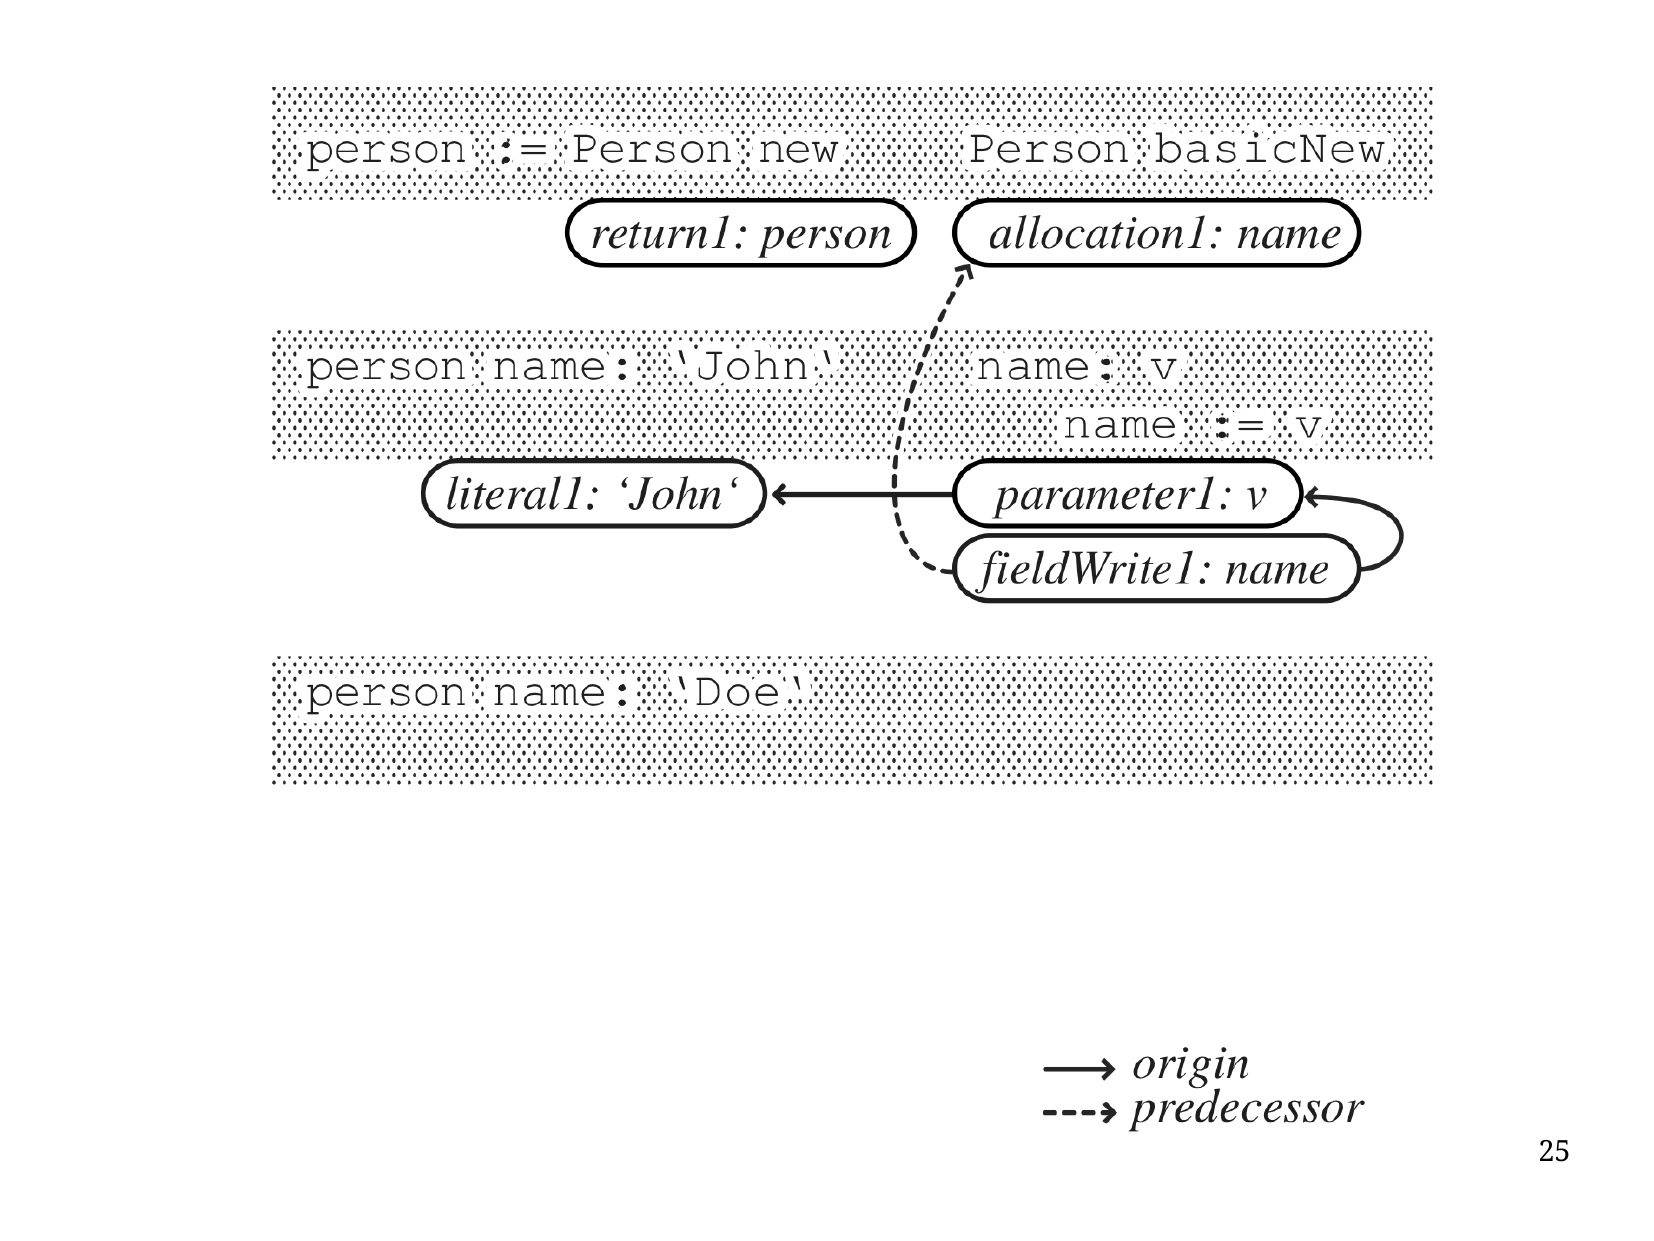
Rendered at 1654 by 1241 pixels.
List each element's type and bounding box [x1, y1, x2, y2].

picture [270, 85, 1433, 1142]
